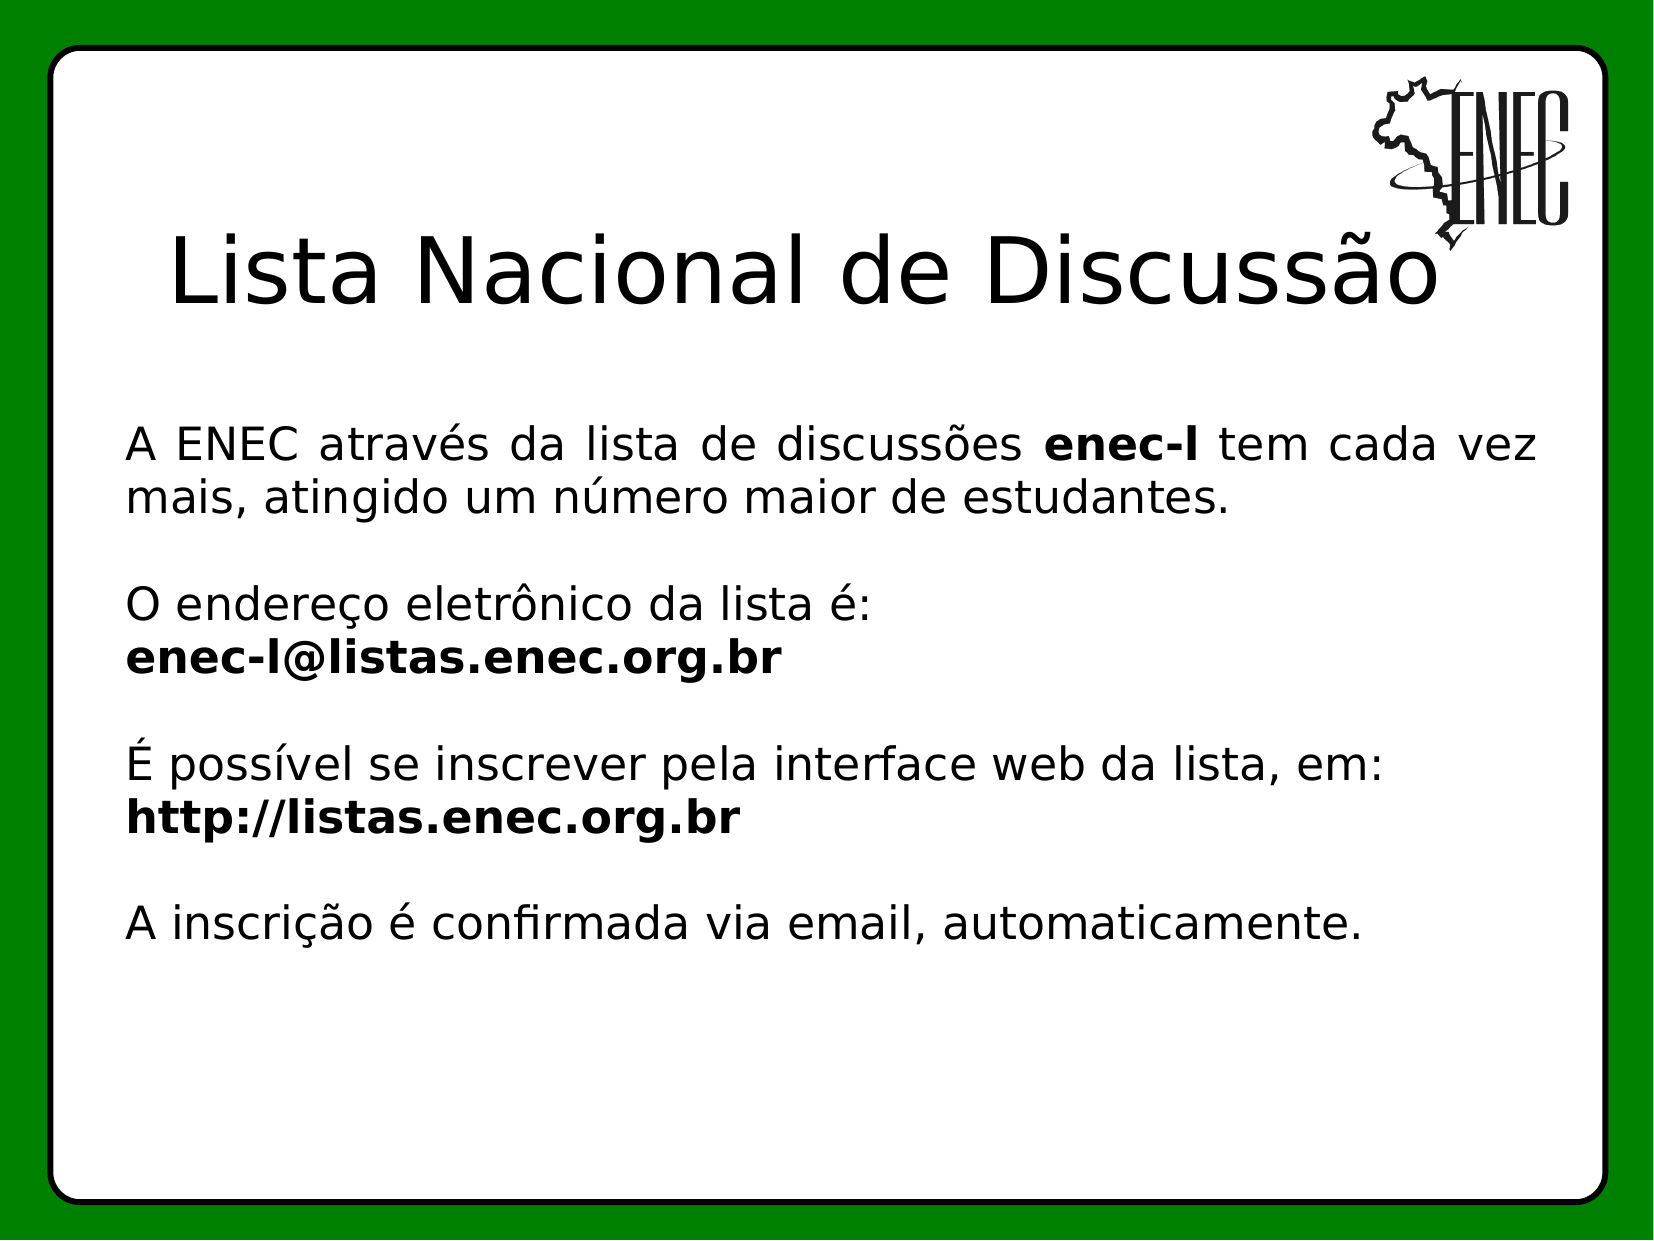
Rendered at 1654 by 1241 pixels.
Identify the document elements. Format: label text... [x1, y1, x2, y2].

list A ENEC através da lista de discussões enec-l tem cada vez mais, atingido um número maior de estudantes. O endereço eletrônico da lista é: enec-l@listas.enec.org.br É possível se inscrever pela interface web da lista, em: http://listas.enec.org.br A inscrição é confirmada via email, automaticamente. [125, 417, 1538, 1200]
title Lista Nacional de Discussão [99, 168, 1512, 376]
picture [1367, 71, 1574, 273]
